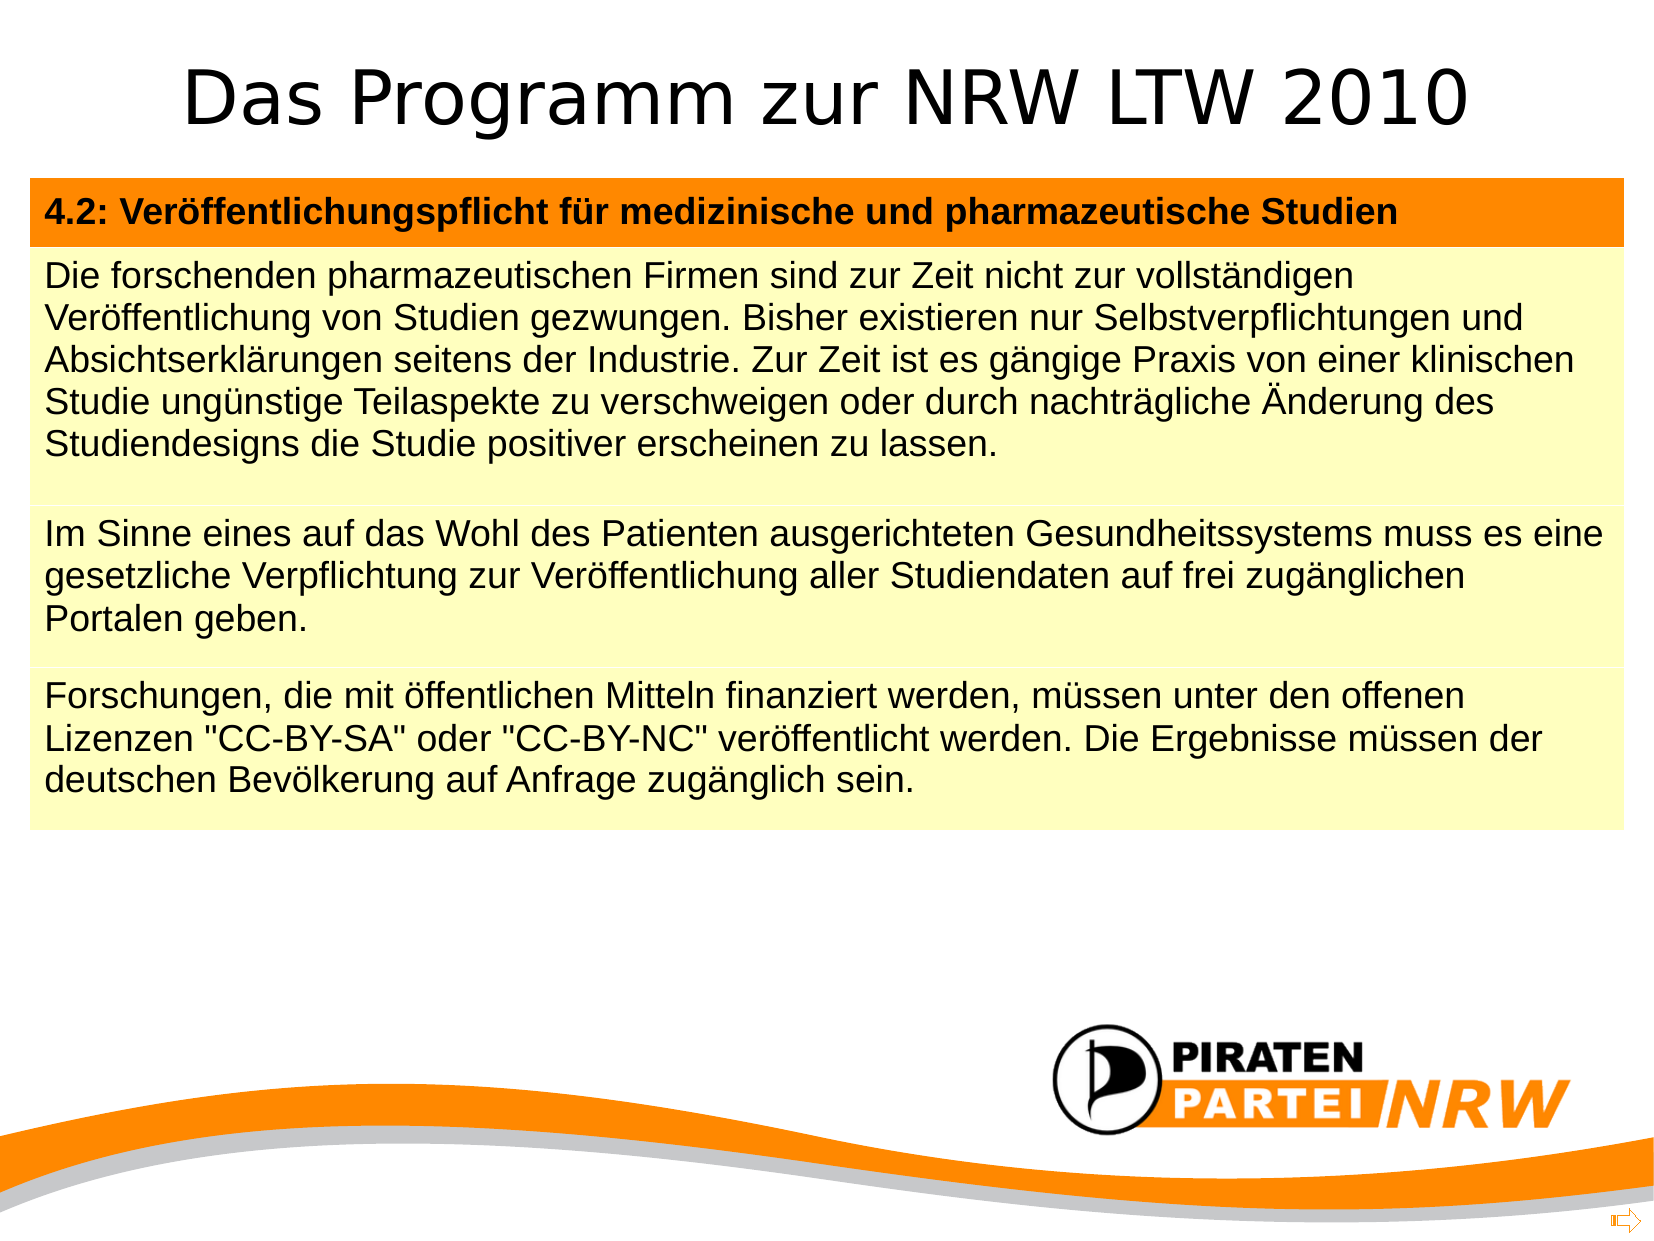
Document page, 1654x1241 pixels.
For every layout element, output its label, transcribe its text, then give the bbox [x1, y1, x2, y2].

table_cell Im Sinne eines auf das Wohl des Patienten ausgerichteten Gesundheitssystems muss es eine gesetzliche Verpflichtung zur Veröffentlichung aller Studiendaten auf frei zugänglichen Portalen geben. [30, 506, 1624, 667]
table_cell Die forschenden pharmazeutischen Firmen sind zur Zeit nicht zur vollständigen Veröffentlichung von Studien gezwungen. Bisher existieren nur Selbstverpflichtungen und Absichtserklärungen seitens der Industrie. Zur Zeit ist es gängige Praxis von einer klinischen Studie ungünstige Teilaspekte zu verschweigen oder durch nachträgliche Änderung des Studiendesigns die Studie positiver erscheinen zu lassen. [30, 248, 1624, 505]
picture [1045, 1021, 1579, 1140]
table_header 4.2: ﻿Veröffentlichungspflicht für medizinische und pharmazeutische Studien [30, 178, 1624, 247]
title Das Programm zur NRW LTW 2010 [82, 54, 1571, 143]
table_cell Forschungen, die mit öffentlichen Mitteln finanziert werden, müssen unter den offenen Lizenzen "CC-BY-SA" oder "CC-BY-NC" veröffentlicht werden. Die Ergebnisse müssen der deutschen Bevölkerung auf Anfrage zugänglich sein. [30, 668, 1624, 830]
